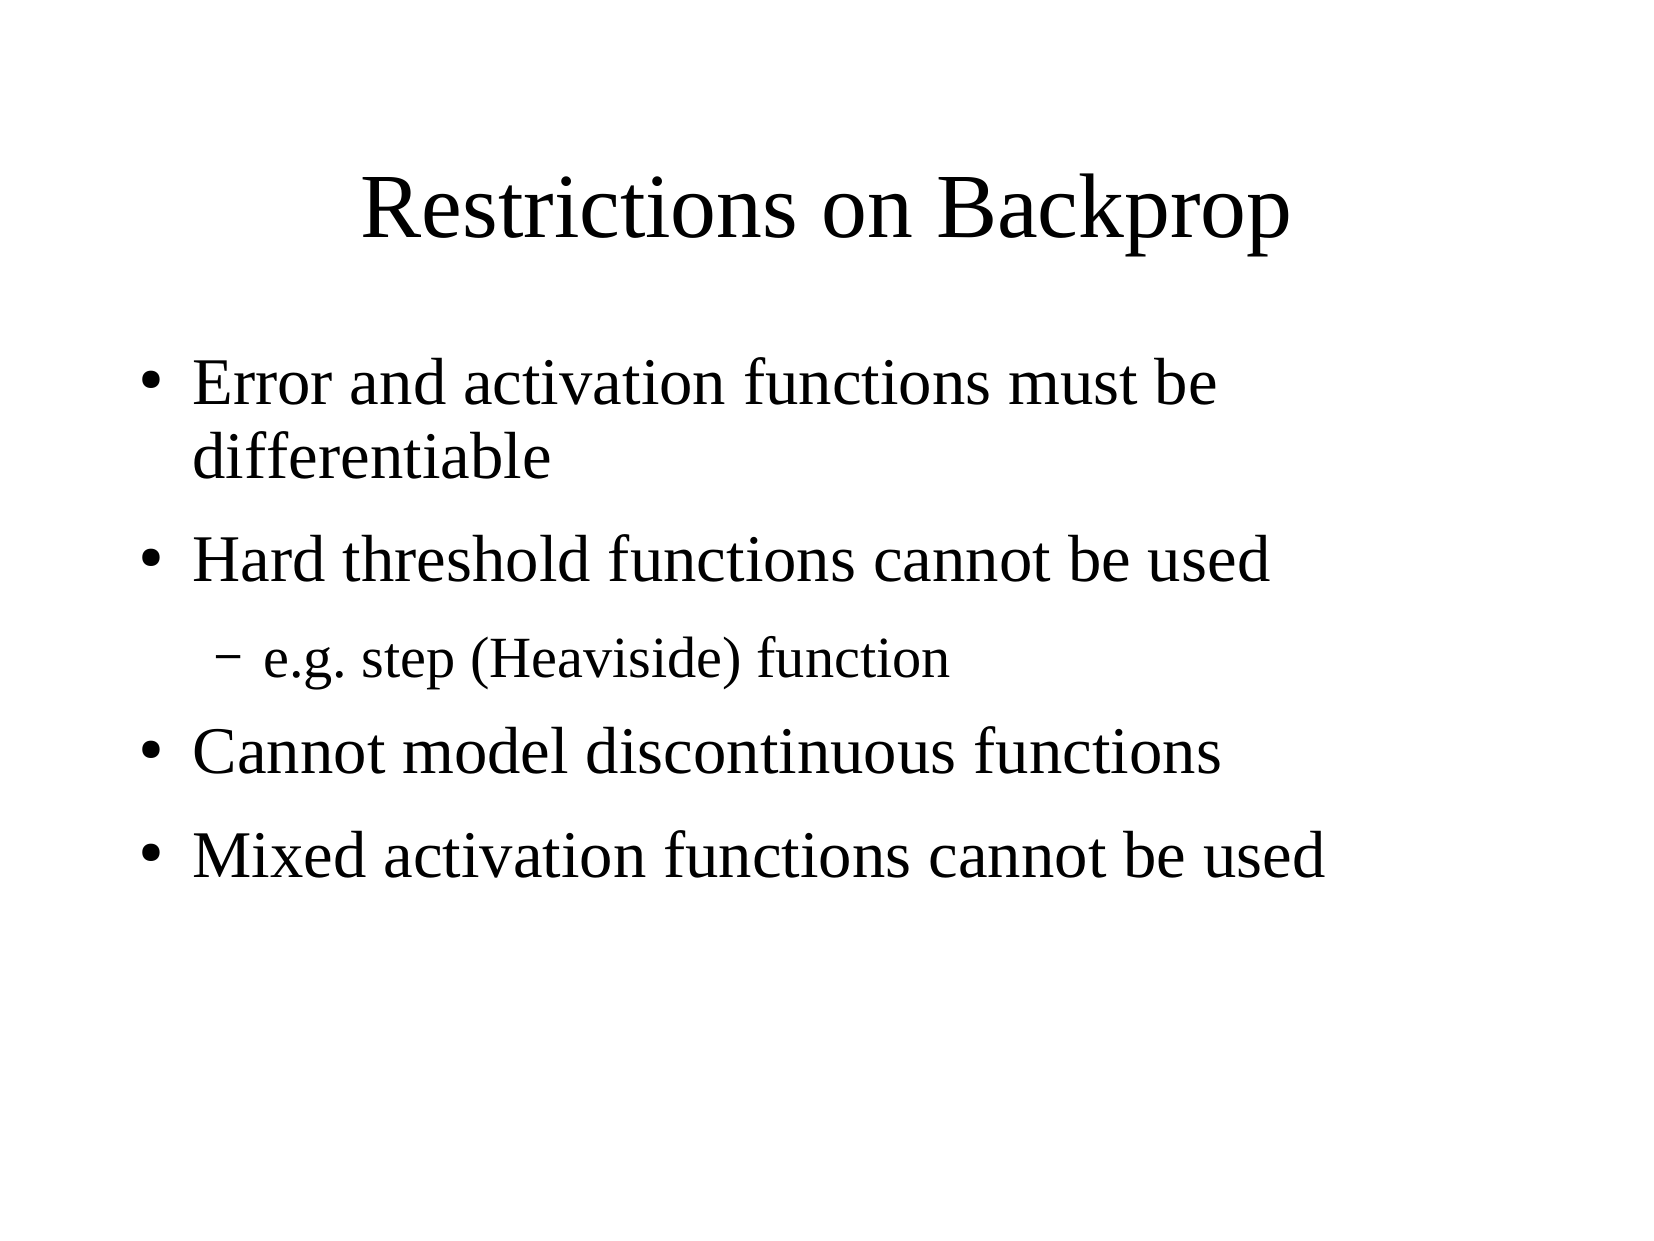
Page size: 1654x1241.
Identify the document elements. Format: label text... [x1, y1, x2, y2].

list Error and activation functions must be differentiable Hard threshold functions cannot be used e.g. step (Heaviside) function Cannot model discontinuous functions Mixed activation functions cannot be used [121, 344, 1534, 1127]
title Restrictions on Backprop [121, 102, 1534, 311]
